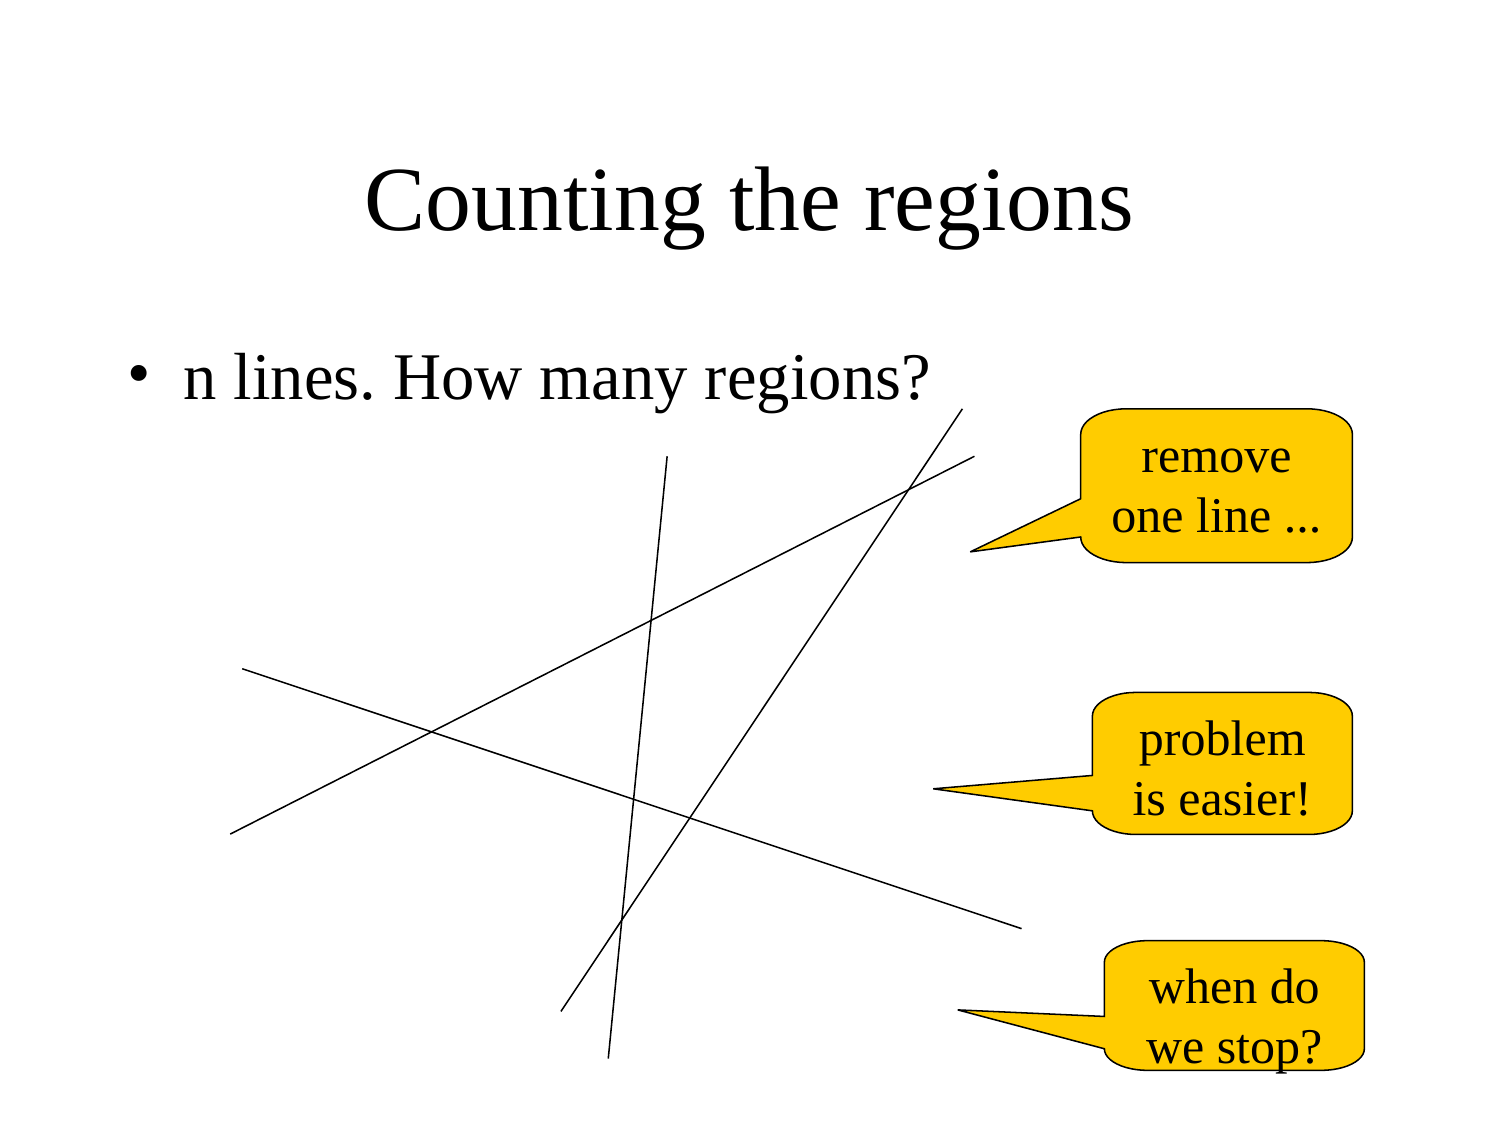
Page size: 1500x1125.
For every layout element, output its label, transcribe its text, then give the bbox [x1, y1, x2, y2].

list n lines. How many regions? [571, 926, 620, 1000]
list n lines. How many regions? [624, 801, 687, 913]
list n lines. How many regions? [435, 623, 649, 797]
text_box when do we stop? [957, 940, 1365, 1071]
text_box remove one line ... [970, 408, 1353, 563]
list n lines. How many regions? [635, 494, 904, 816]
title Counting the regions [112, 99, 1388, 288]
list n lines. How many regions? [112, 324, 1388, 1000]
text_box problem is easier! [933, 692, 1353, 835]
